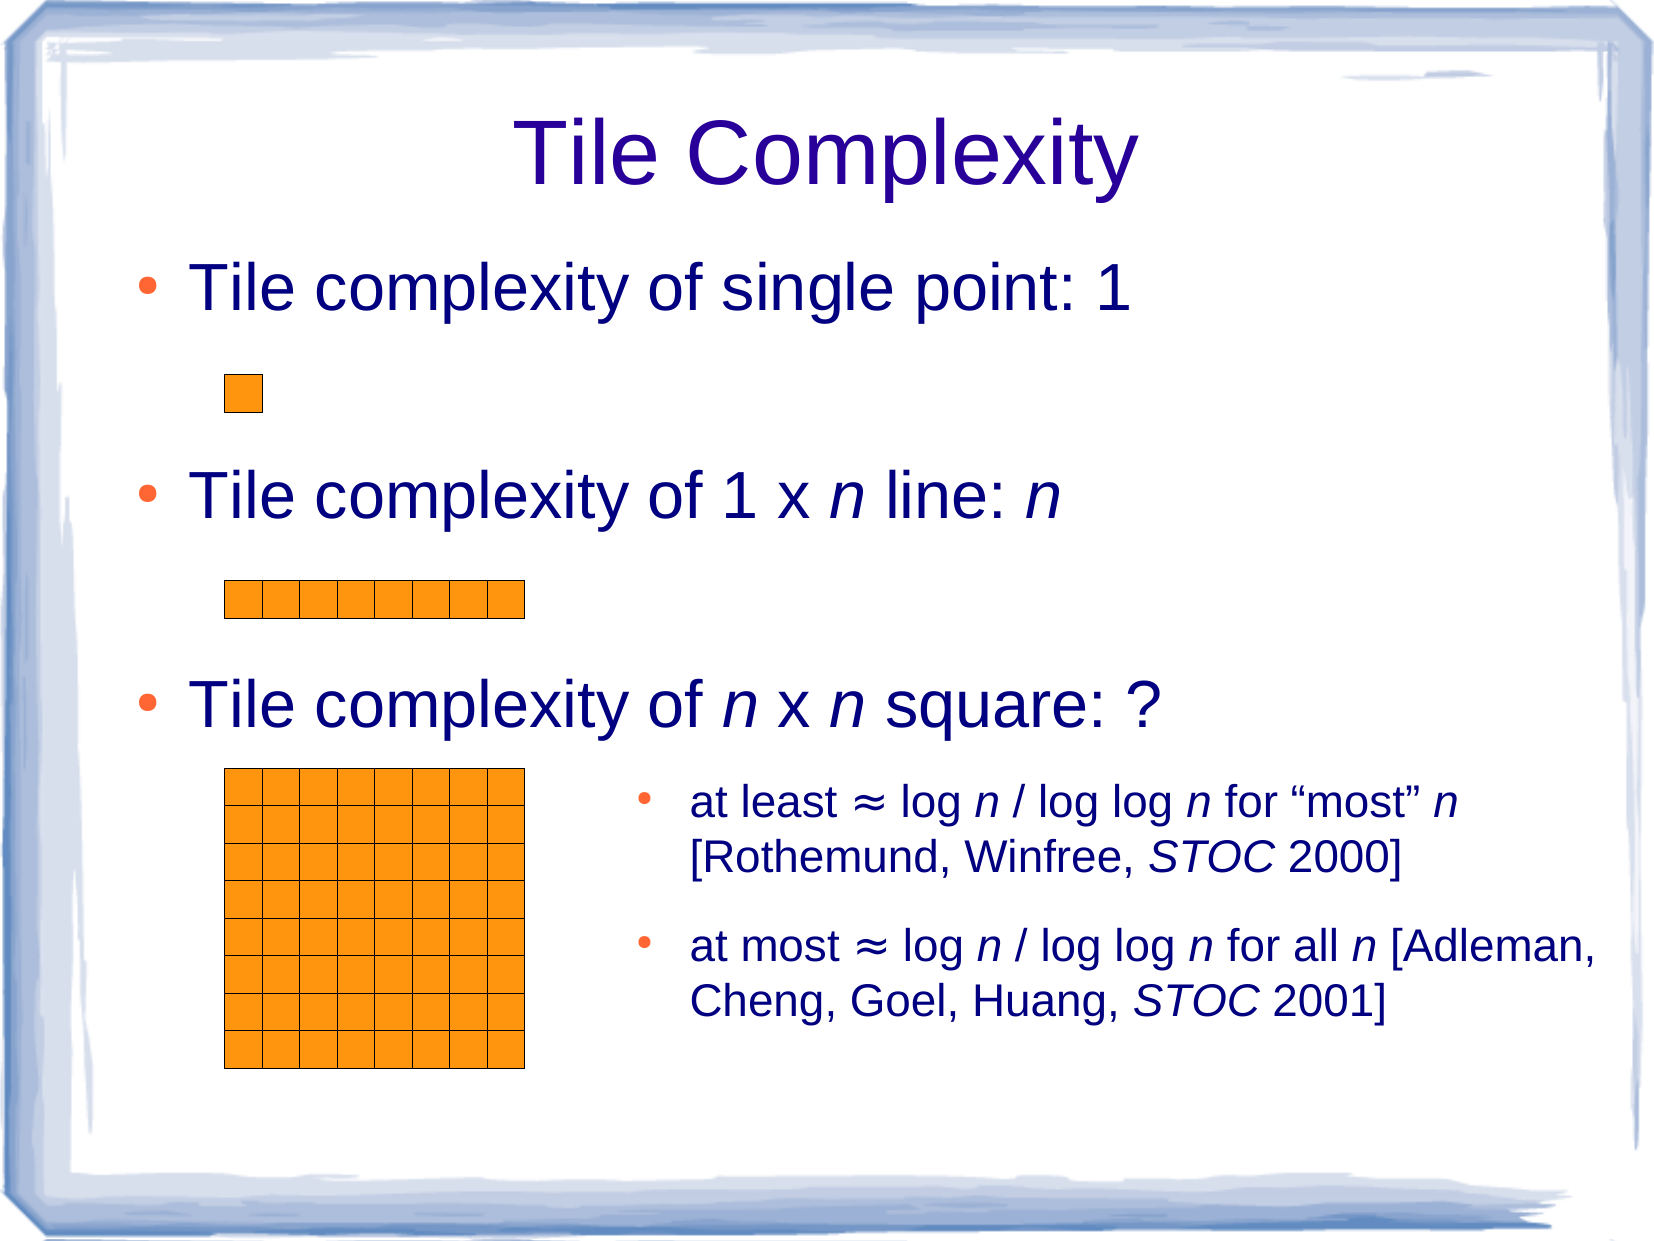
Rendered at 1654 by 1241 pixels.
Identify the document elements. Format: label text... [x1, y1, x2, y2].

list at least ≈ log n / log log n for “most” n [Rothemund, Winfree, STOC 2000] at most ≈ log n / log log n for all n [Adleman, Cheng, Goel, Huang, STOC 2001] [618, 768, 1613, 1069]
list Tile complexity of single point: 1 Tile complexity of 1 x n line: n Tile complexity of n x n square: ? [118, 249, 1571, 1069]
title Tile Complexity [82, 49, 1571, 257]
picture [0, 0, 1654, 1241]
text_box [224, 768, 525, 1069]
text_box [224, 374, 263, 413]
text_box [224, 580, 525, 619]
